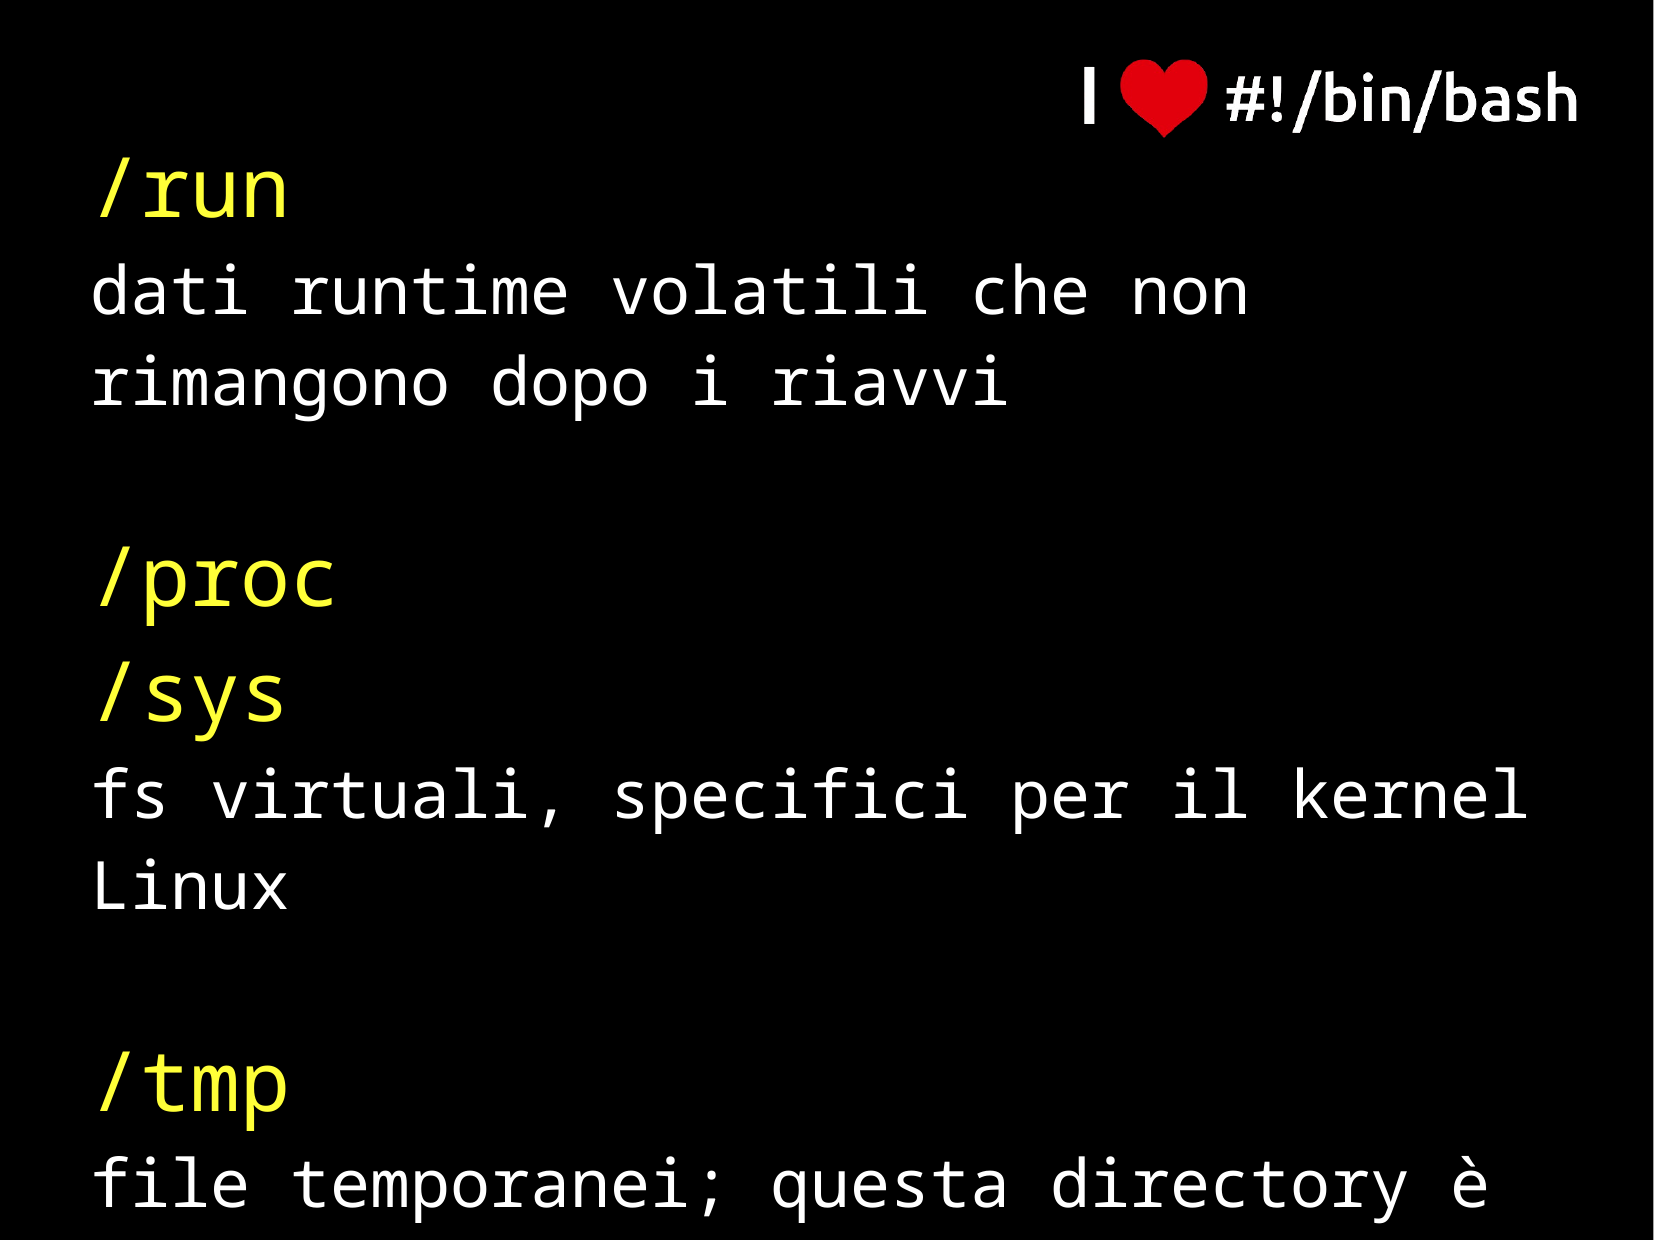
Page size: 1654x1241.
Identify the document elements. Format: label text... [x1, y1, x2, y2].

picture [1064, 45, 1595, 154]
text_box /run dati runtime volatili che non rimangono dopo i riavvi /proc /sys fs virtuali, specifici per il kernel Linux /tmp file temporanei; questa directory è spesso svuotata all'avvio [75, 121, 1589, 1204]
